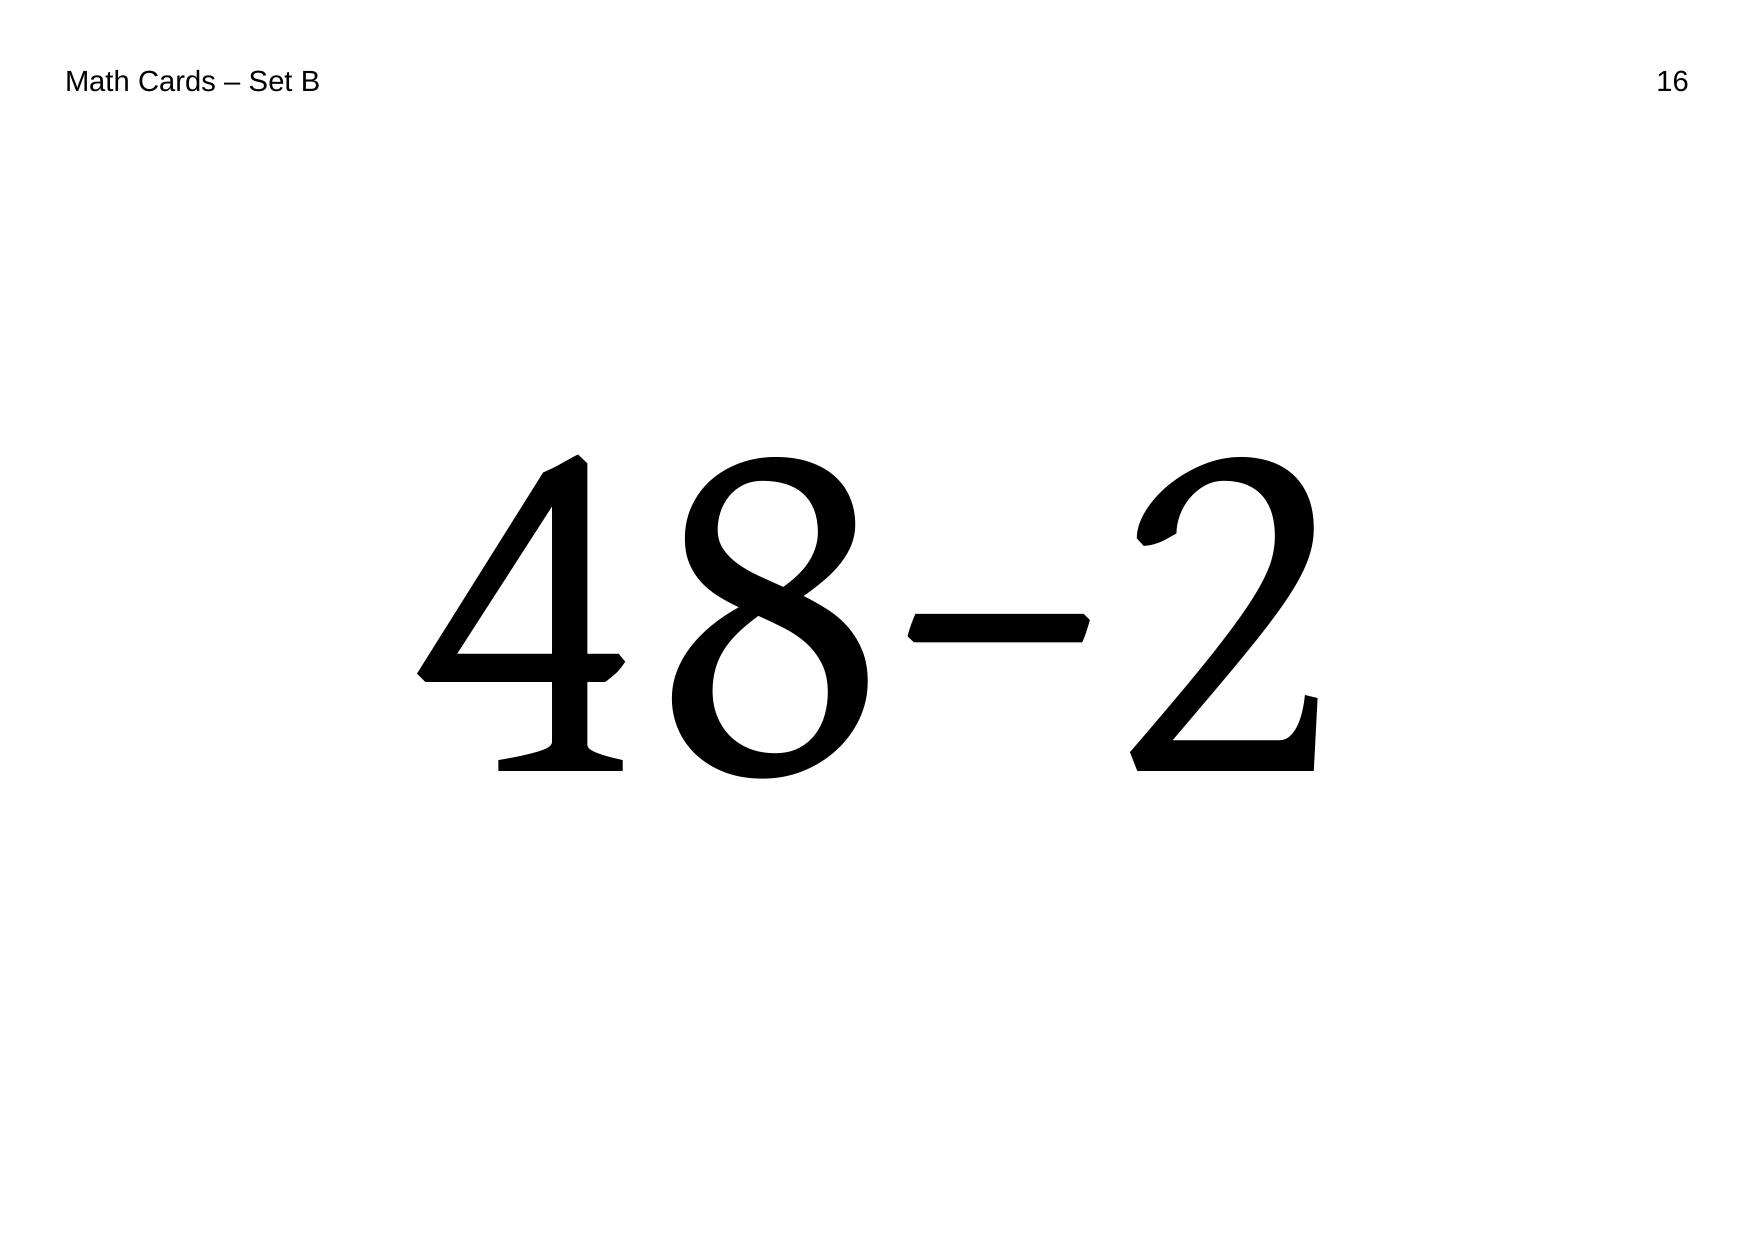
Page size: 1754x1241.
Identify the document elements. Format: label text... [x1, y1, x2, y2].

text_box Math Cards – Set B [59, 59, 328, 104]
text_box 16 [1650, 59, 1695, 104]
text_box 48−2 [397, 318, 1357, 922]
